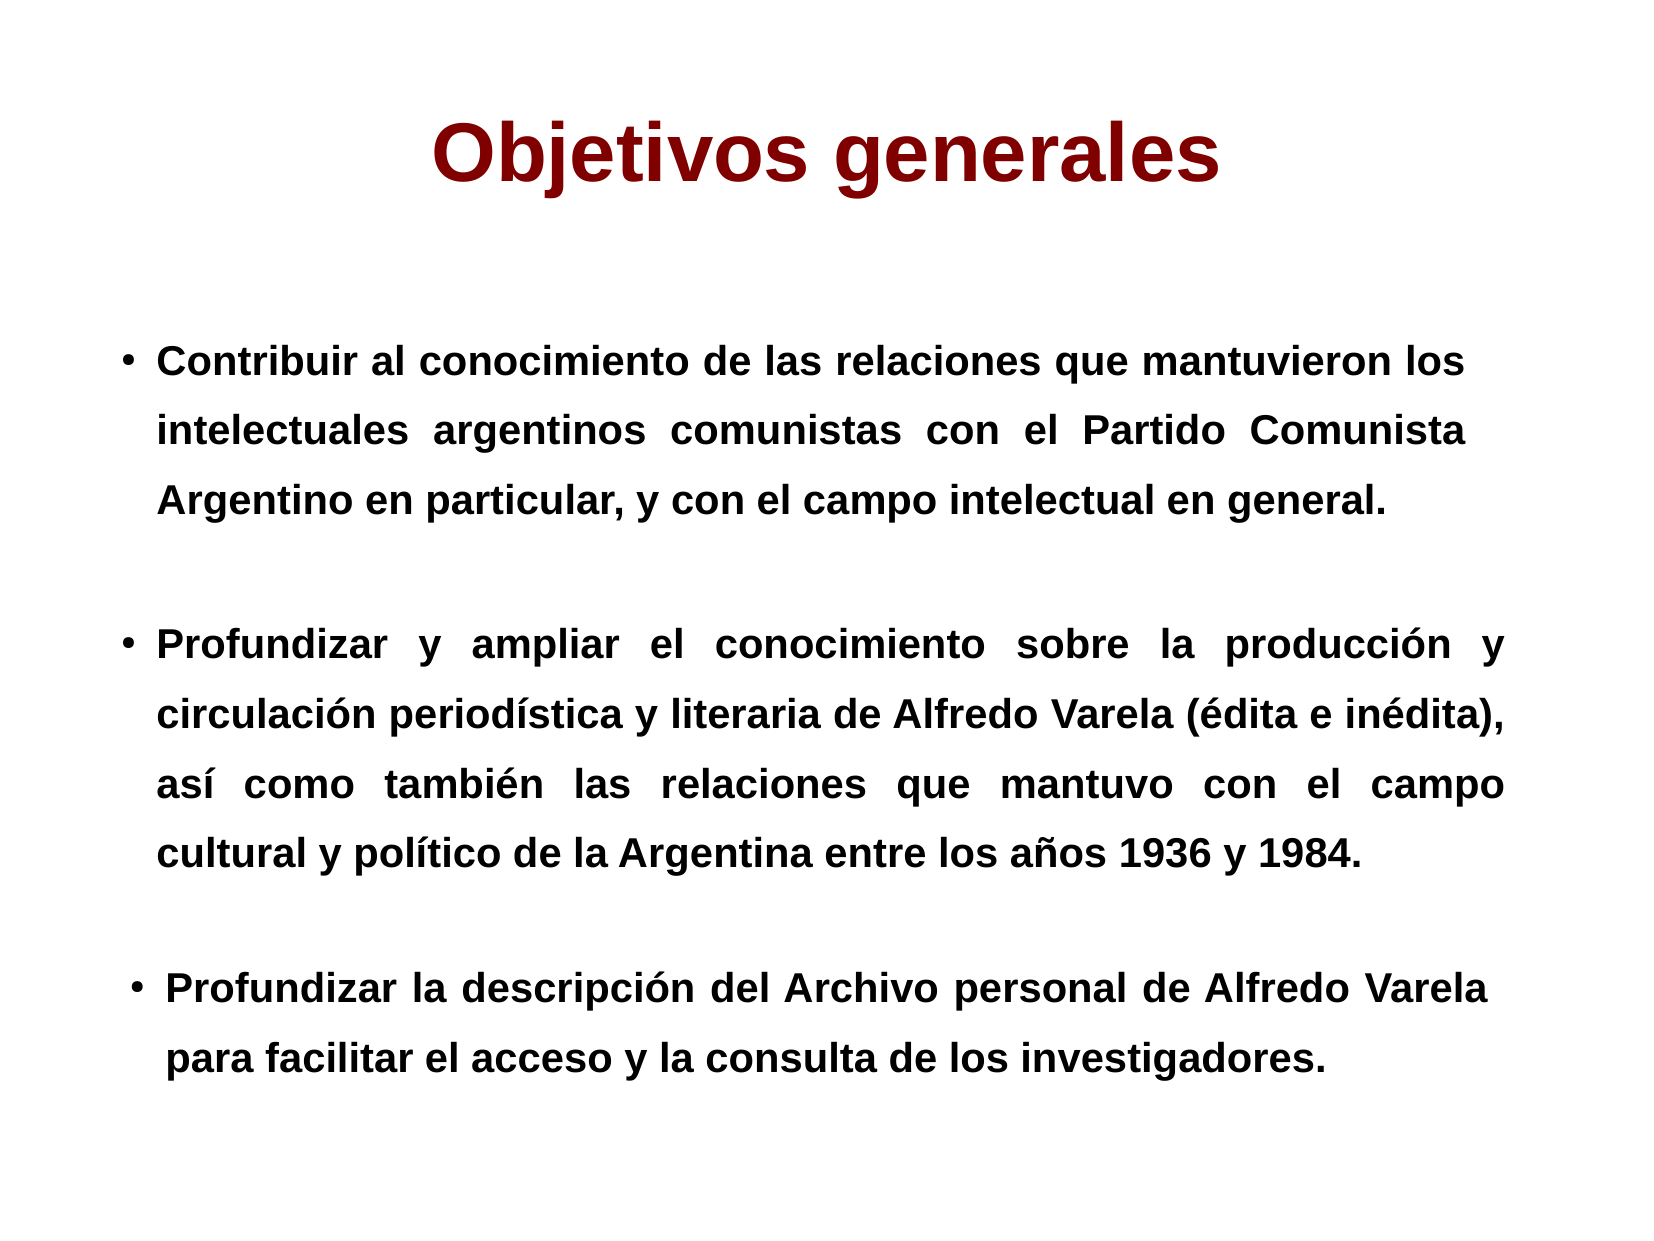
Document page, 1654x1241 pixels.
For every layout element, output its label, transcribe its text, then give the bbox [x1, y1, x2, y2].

text_box Contribuir al conocimiento de las relaciones que mantuvieron los intelectuales argentinos comunistas con el Partido Comunista Argentino en particular, y con el campo intelectual en general. [106, 307, 1512, 508]
text_box Profundizar la descripción del Archivo personal de Alfredo Varela para facilitar el acceso y la consulta de los investigadores. [129, 941, 1489, 1205]
title Objetivos generales [82, 49, 1571, 257]
text_box Profundizar y ampliar el conocimiento sobre la producción y circulación periodística y literaria de Alfredo Varela (édita e inédita), así como también las relaciones que mantuvo con el campo cultural y político de la Argentina entre los años 1936 y 1984. [106, 590, 1521, 861]
